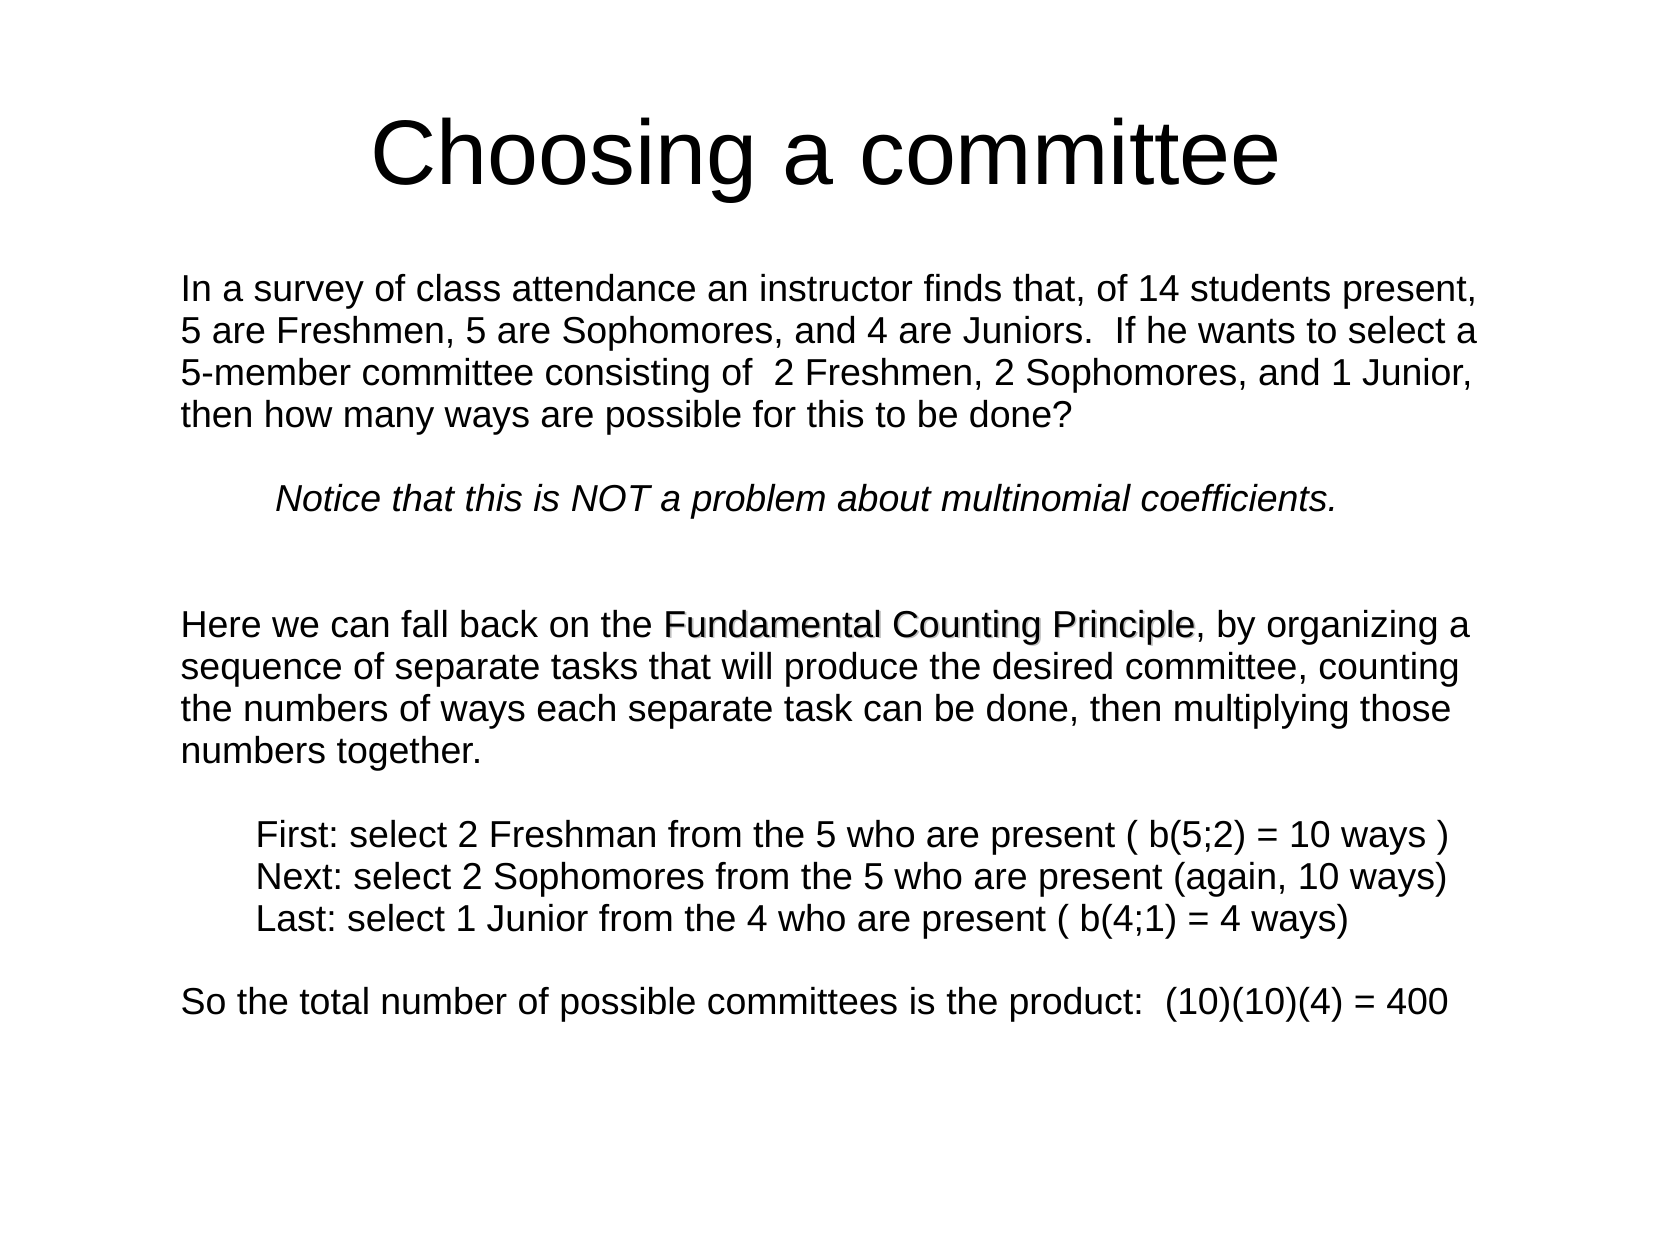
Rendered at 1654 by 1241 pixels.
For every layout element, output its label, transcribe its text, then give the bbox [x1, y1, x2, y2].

text_box In a survey of class attendance an instructor finds that, of 14 students present, 5 are Freshmen, 5 are Sophomores, and 4 are Juniors. If he wants to select a 5-member committee consisting of 2 Freshmen, 2 Sophomores, and 1 Junior, then how many ways are possible for this to be done? Notice that this is NOT a problem about multinomial coefficients. Here we can fall back on the Fundamental Counting Principle, by organizing a sequence of separate tasks that will produce the desired committee, counting the numbers of ways each separate task can be done, then multiplying those numbers together. First: select 2 Freshman from the 5 who are present ( b(5;2) = 10 ways ) Next: select 2 Sophomores from the 5 who are present (again, 10 ways) Last: select 1 Junior from the 4 who are present ( b(4;1) = 4 ways) So the total number of possible committees is the product: (10)(10)(4) = 400 [165, 259, 1504, 1031]
title Choosing a committee [82, 56, 1571, 250]
